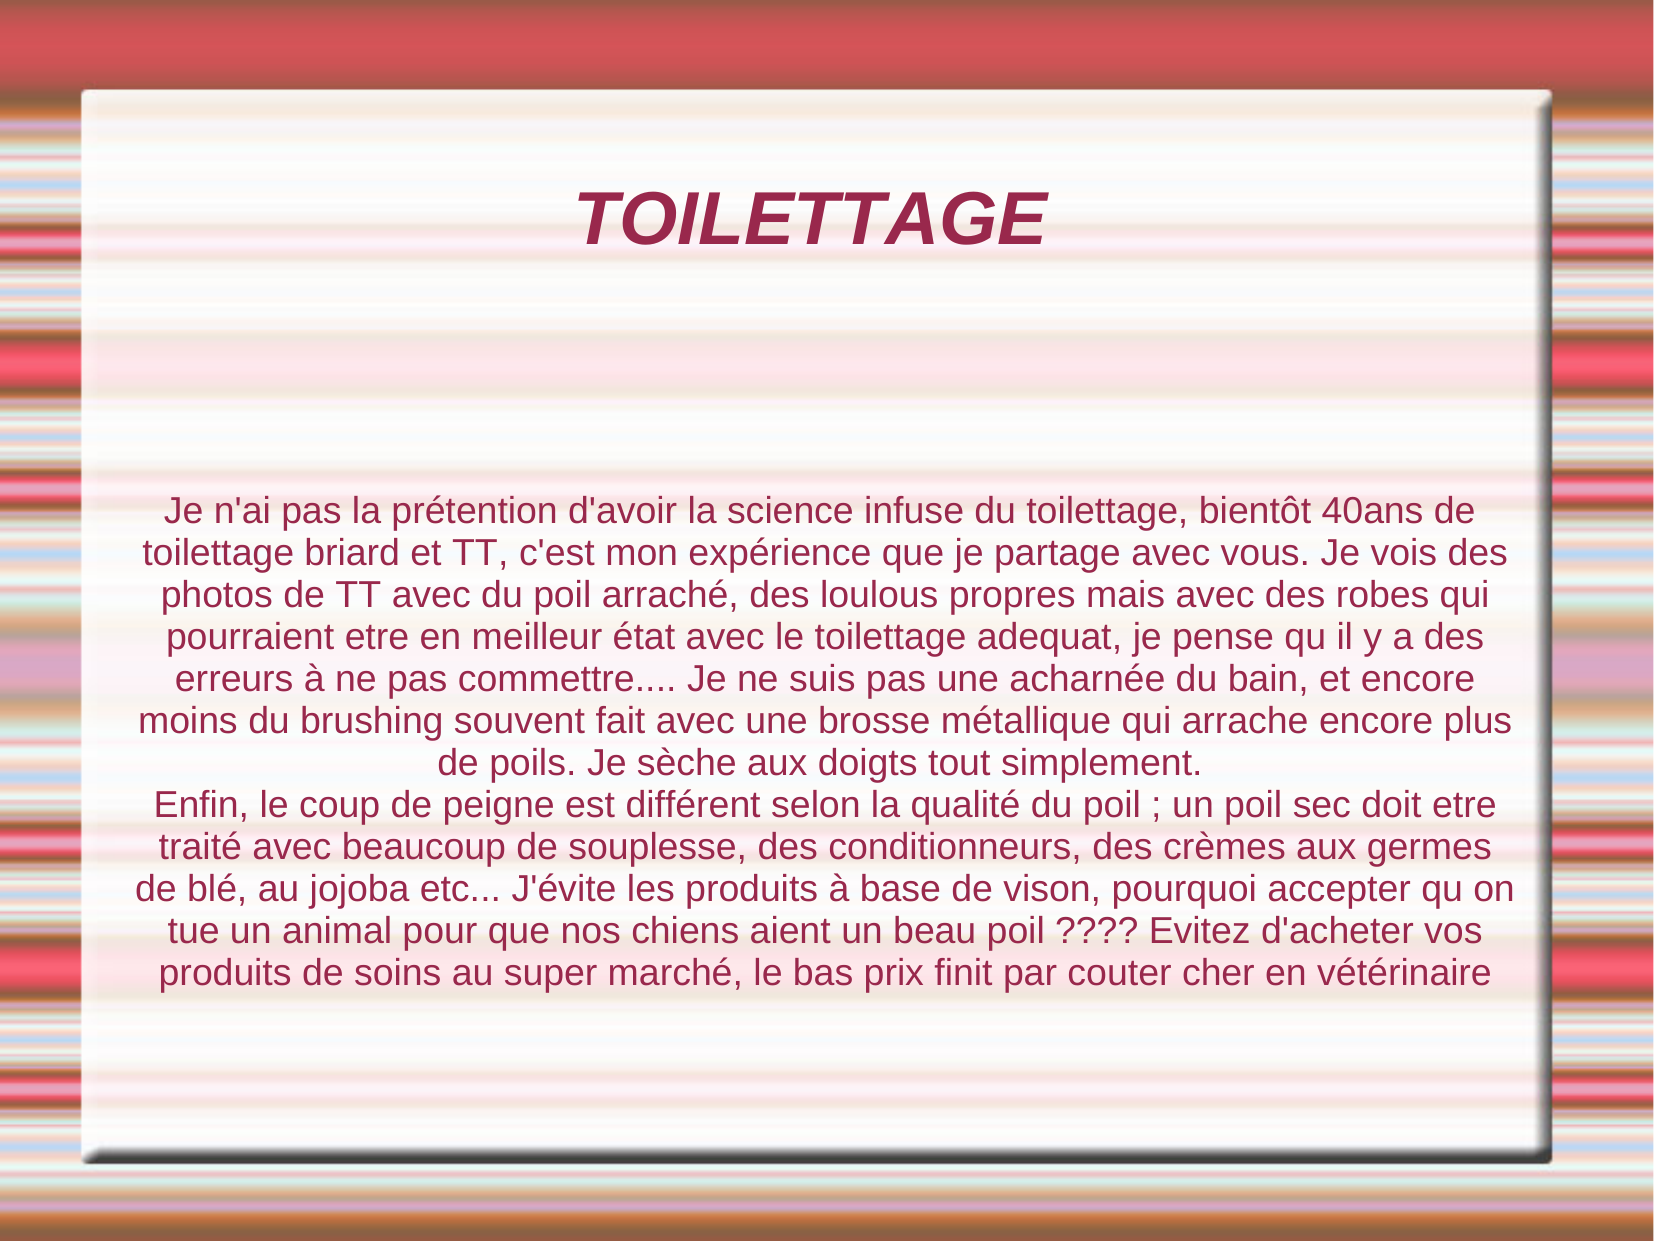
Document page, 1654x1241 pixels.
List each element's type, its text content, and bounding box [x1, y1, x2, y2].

subtitle Je n'ai pas la prétention d'avoir la science infuse du toilettage, bientôt 40ans de toilettage briard et TT, c'est mon expérience que je partage avec vous. Je vois des photos de TT avec du poil arraché, des loulous propres mais avec des robes qui pourraient etre en meilleur état avec le toilettage adequat, je pense qu il y a des erreurs à ne pas commettre.... Je ne suis pas une acharnée du bain, et encore moins du brushing souvent fait avec une brosse métallique qui arrache encore plus de poils. Je sèche aux doigts tout simplement. Enfin, le coup de peigne est différent selon la qualité du poil ; un poil sec doit etre traité avec beaucoup de souplesse, des conditionneurs, des crèmes aux germes de blé, au jojoba etc... J'évite les produits à base de vison, pourquoi accepter qu on tue un animal pour que nos chiens aient un beau poil ???? Evitez d'acheter vos produits de soins au super marché, le bas prix finit par couter cher en vétérinaire [134, 350, 1516, 1132]
title TOILETTAGE [88, 114, 1534, 322]
picture [0, 0, 1654, 1241]
